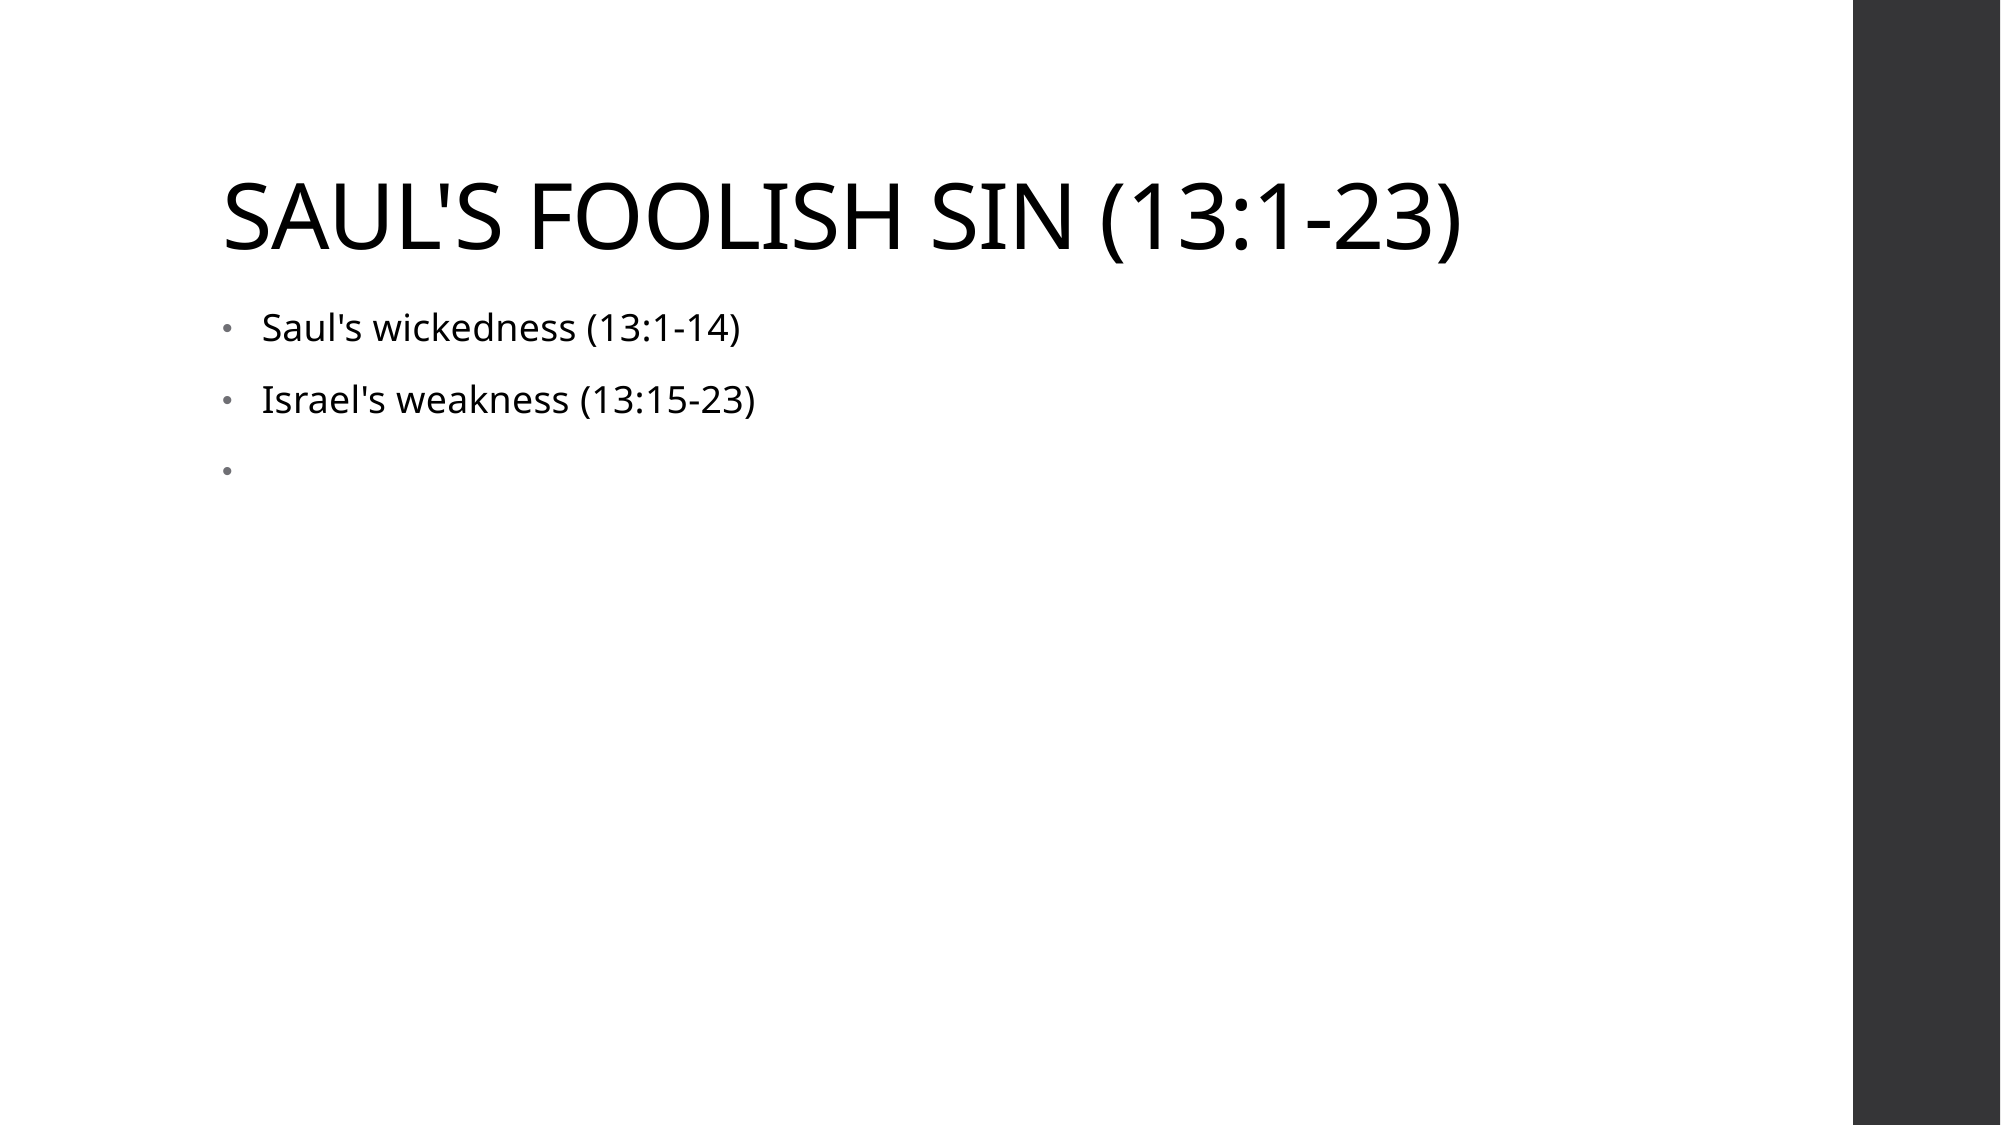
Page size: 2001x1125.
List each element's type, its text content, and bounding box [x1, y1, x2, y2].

title SAUL'S FOOLISH SIN (13:1-23) [206, 60, 1797, 278]
list Saul's wickedness (13:1-14) Israel's weakness (13:15-23) [206, 299, 1617, 1014]
